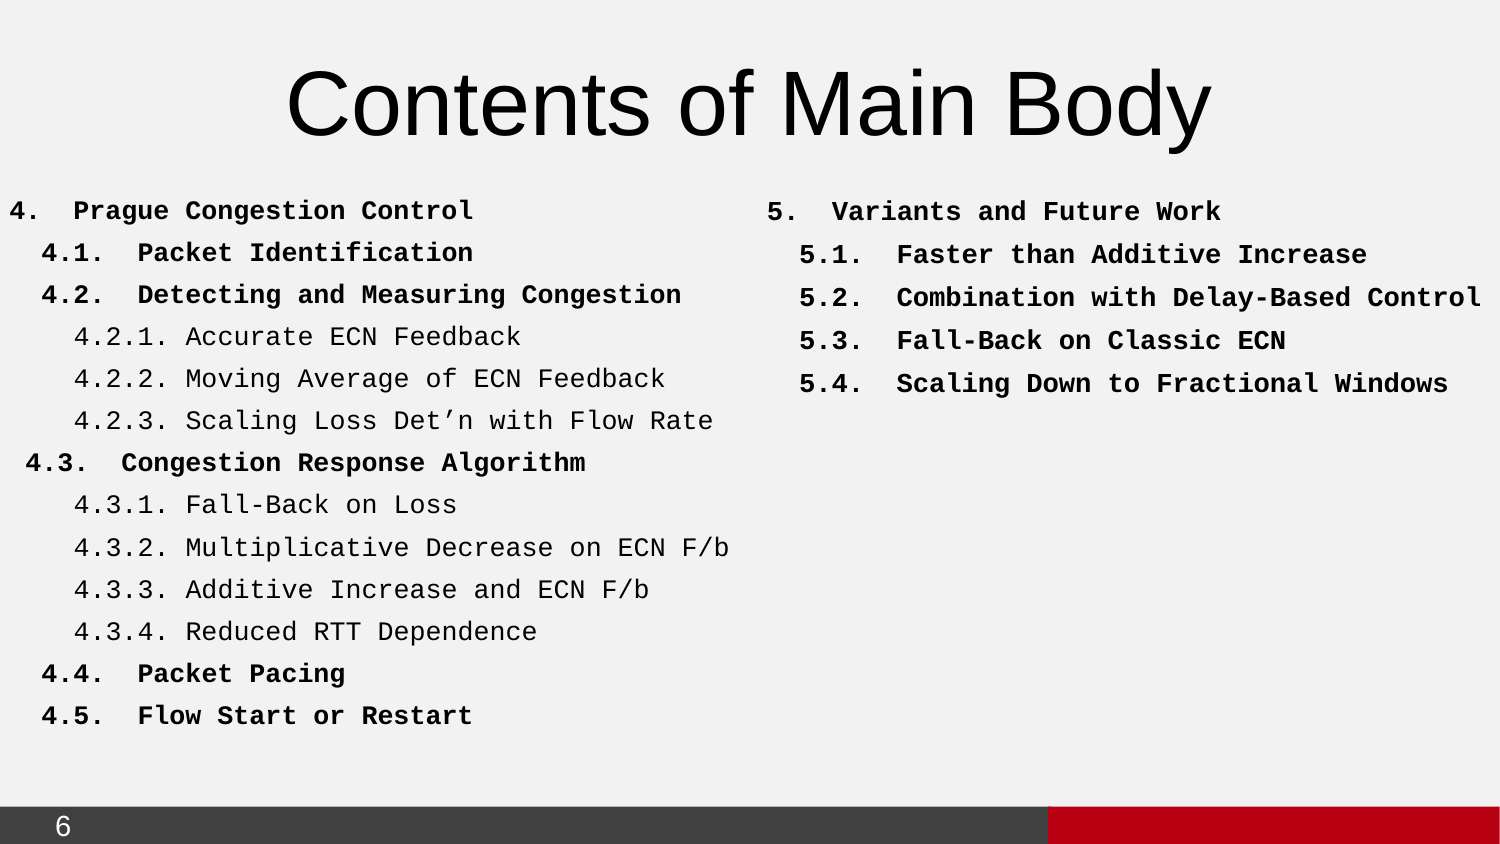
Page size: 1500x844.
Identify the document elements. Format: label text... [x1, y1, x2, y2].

title Contents of Main Body [75, 33, 1425, 175]
list 4. Prague Congestion Control 4.1. Packet Identification 4.2. Detecting and Measuring Congestion 4.2.1. Accurate ECN Feedback 4.2.2. Moving Average of ECN Feedback 4.2.3. Scaling Loss Det’n with Flow Rate 4.3. Congestion Response Algorithm 4.3.1. Fall-Back on Loss 4.3.2. Multiplicative Decrease on ECN F/b 4.3.3. Additive Increase and ECN F/b 4.3.4. Reduced RTT Dependence 4.4. Packet Pacing 4.5. Flow Start or Restart [9, 197, 734, 771]
list 5. Variants and Future Work 5.1. Faster than Additive Increase 5.2. Combination with Delay-Based Control 5.3. Fall-Back on Classic ECN 5.4. Scaling Down to Fractional Windows [766, 197, 1500, 443]
